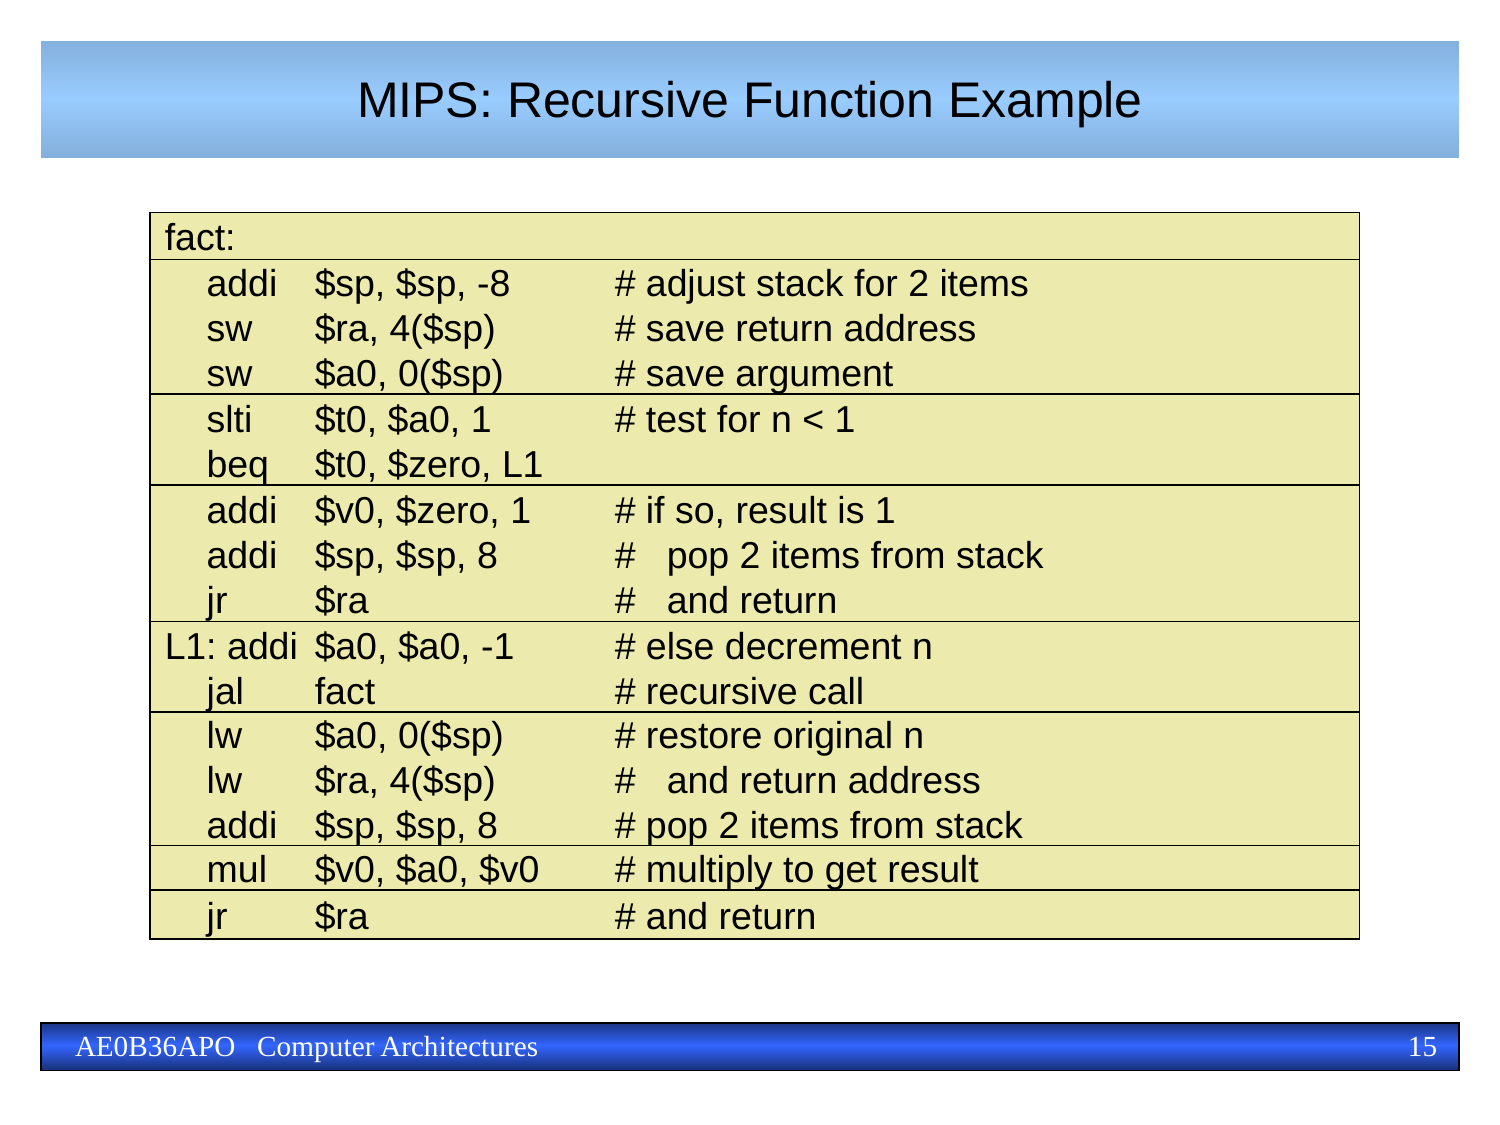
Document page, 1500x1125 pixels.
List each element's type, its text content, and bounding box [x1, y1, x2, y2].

title MIPS: Recursive Function Example [41, 41, 1459, 158]
text_box L1: addi $a0, $a0, -1 # else decrement n jal fact # recursive call [149, 621, 1360, 711]
text_box fact: [149, 212, 1360, 259]
text_box slti $t0, $a0, 1 # test for n < 1 beq $t0, $zero, L1 [149, 394, 1360, 484]
text_box addi $v0, $zero, 1 # if so, result is 1 addi $sp, $sp, 8 # pop 2 items from stack jr $ra # and return [149, 484, 1360, 621]
text_box lw $a0, 0($sp) # restore original n lw $ra, 4($sp) # and return address addi $sp, $sp, 8 # pop 2 items from stack [149, 711, 1360, 845]
text_box addi $sp, $sp, -8 # adjust stack for 2 items sw $ra, 4($sp) # save return address sw $a0, 0($sp) # save argument [149, 259, 1360, 394]
text_box mul $v0, $a0, $v0 # multiply to get result [149, 845, 1360, 890]
text_box jr $ra # and return [149, 890, 1360, 939]
